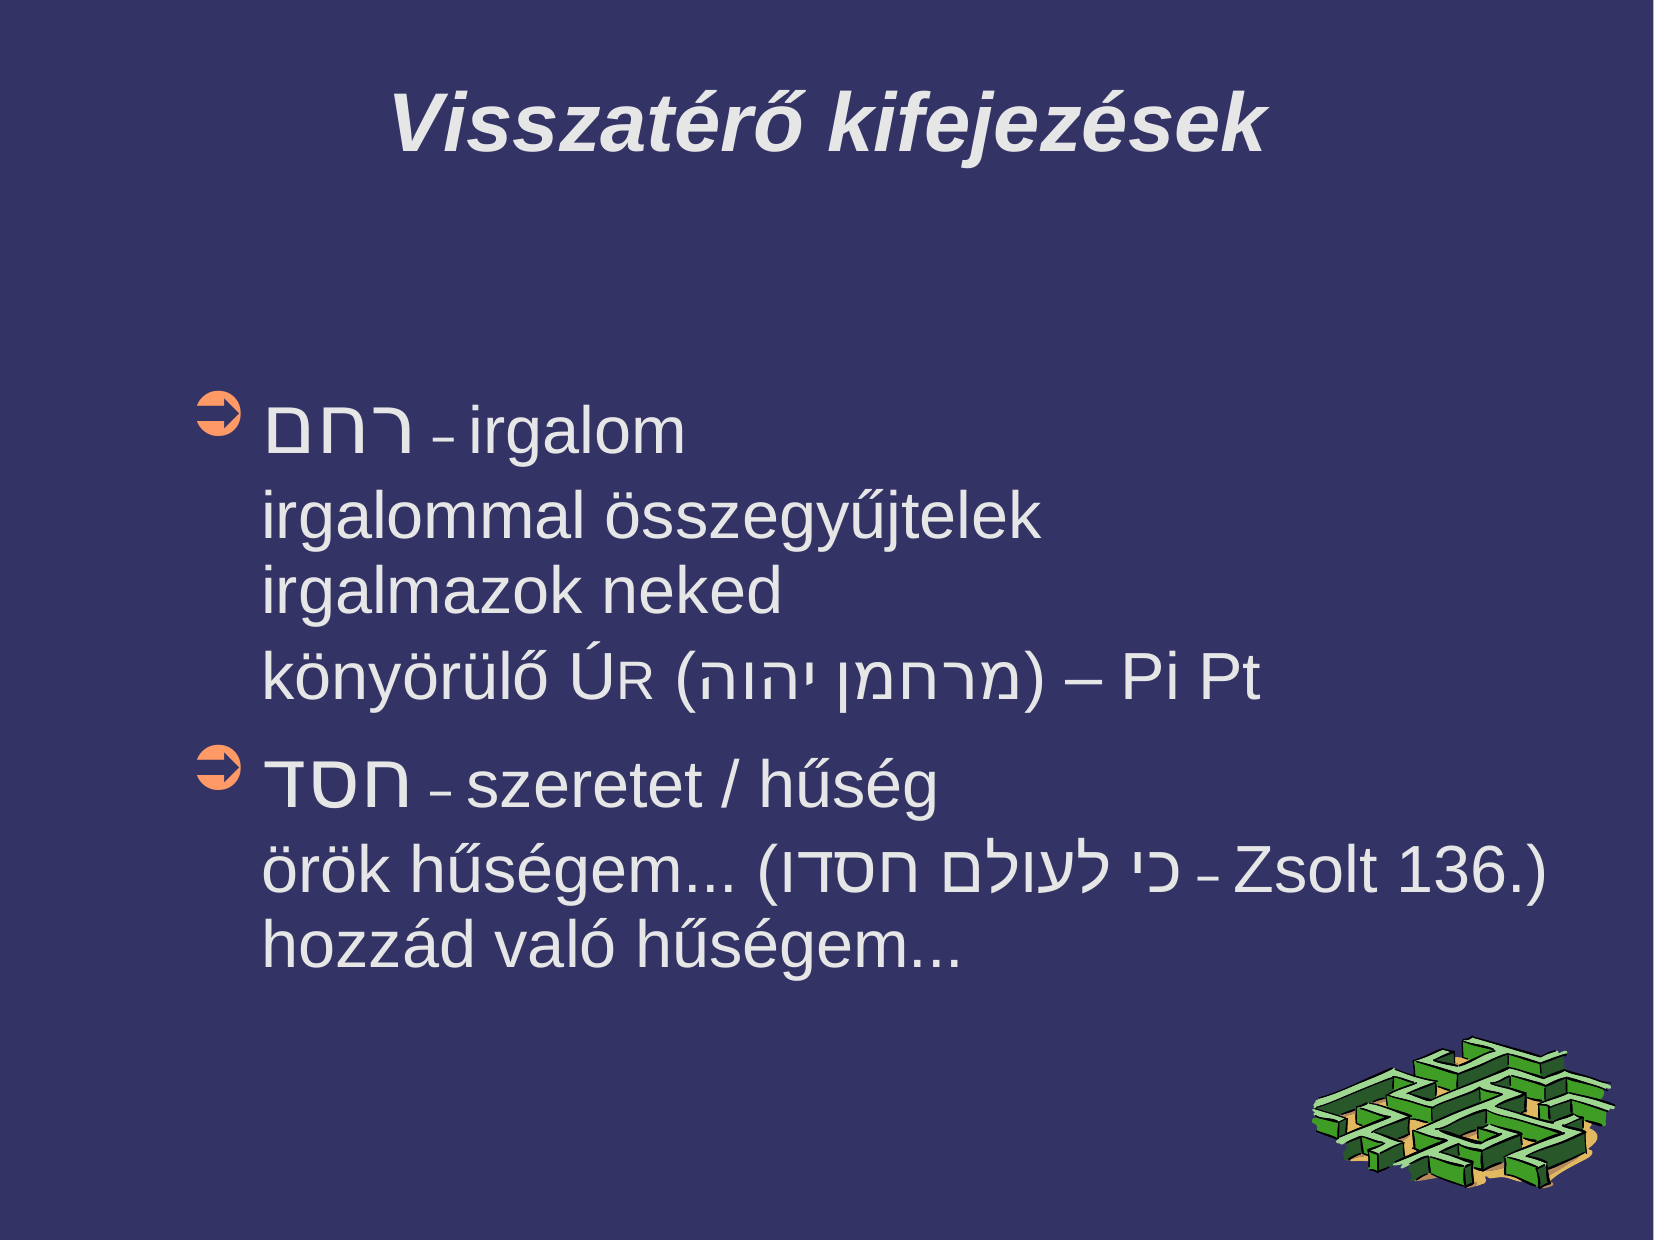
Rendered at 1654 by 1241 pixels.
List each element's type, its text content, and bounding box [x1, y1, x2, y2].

title Visszatérő kifejezések [121, 19, 1534, 227]
list רחם – irgalom irgalommal összegyűjtelek irgalmazok neked könyörülő ÚR (מרחמן יהוה) – Pi Pt חסד – szeretet / hűség örök hűségem... (כי לעולם חסדו – Zsolt 136.) hozzád való hűségem... [178, 364, 1570, 1147]
